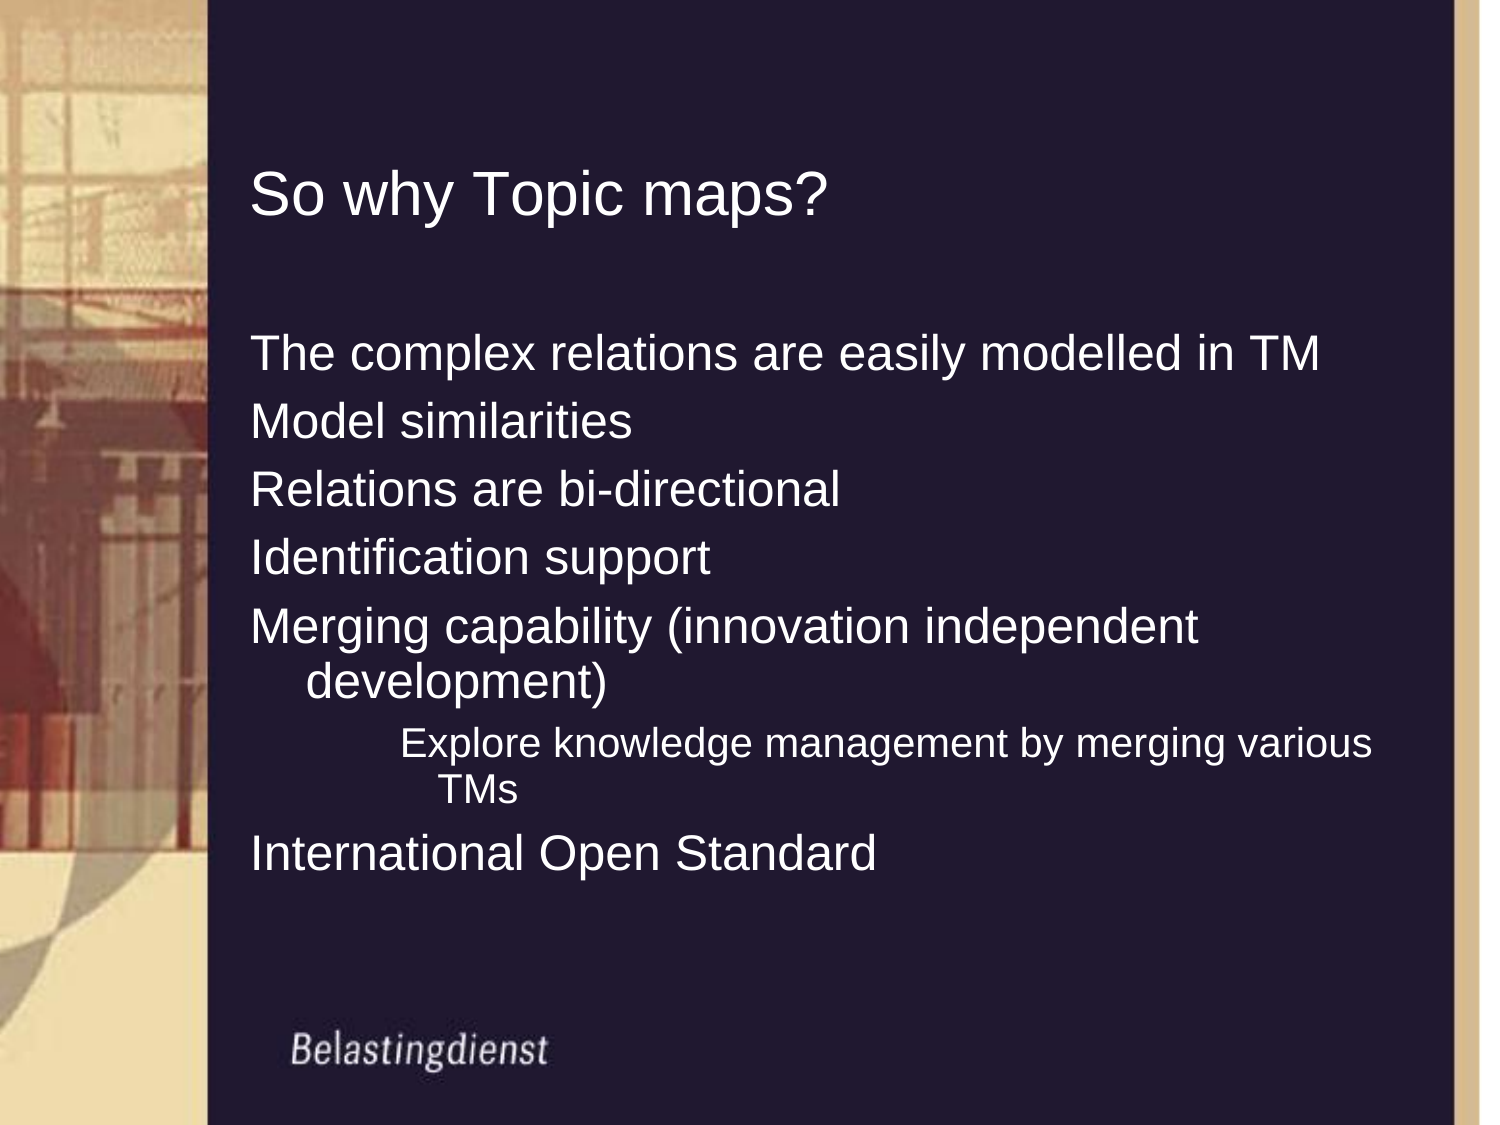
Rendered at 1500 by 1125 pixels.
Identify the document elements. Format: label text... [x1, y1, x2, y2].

picture [0, 0, 1500, 1125]
title So why Topic maps? [249, 99, 1387, 288]
list The complex relations are easily modelled in TM Model similarities Relations are bi-directional Identification support Merging capability (innovation independent development) Explore knowledge management by merging various TMs International Open Standard [249, 324, 1387, 1000]
